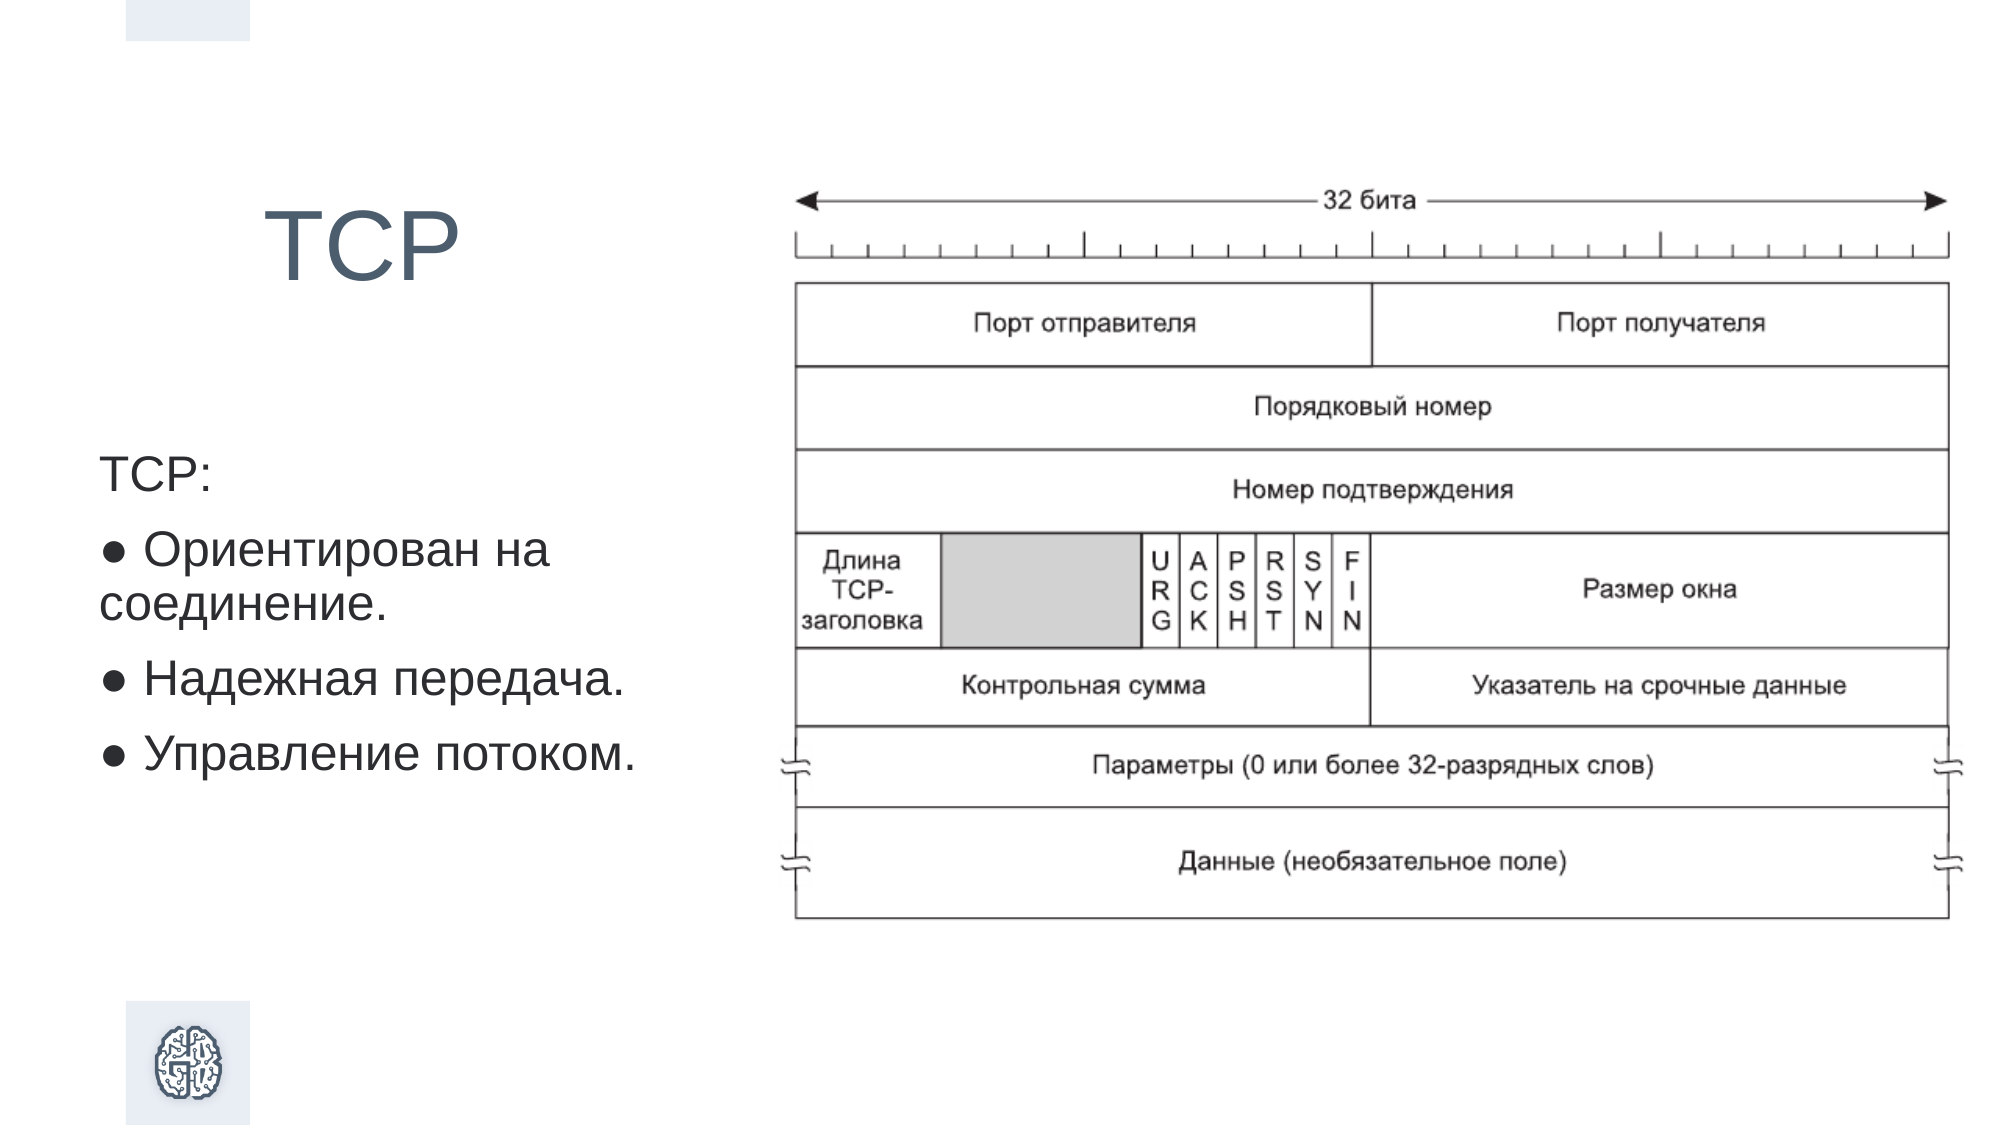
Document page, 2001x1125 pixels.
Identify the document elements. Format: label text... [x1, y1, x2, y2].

picture [734, 184, 2000, 927]
title TCP [248, 124, 1752, 372]
picture [144, 1016, 232, 1110]
list TCP: ● Ориентирован на соединение. ● Надежная передача. ● Управление потоком. [83, 397, 734, 907]
